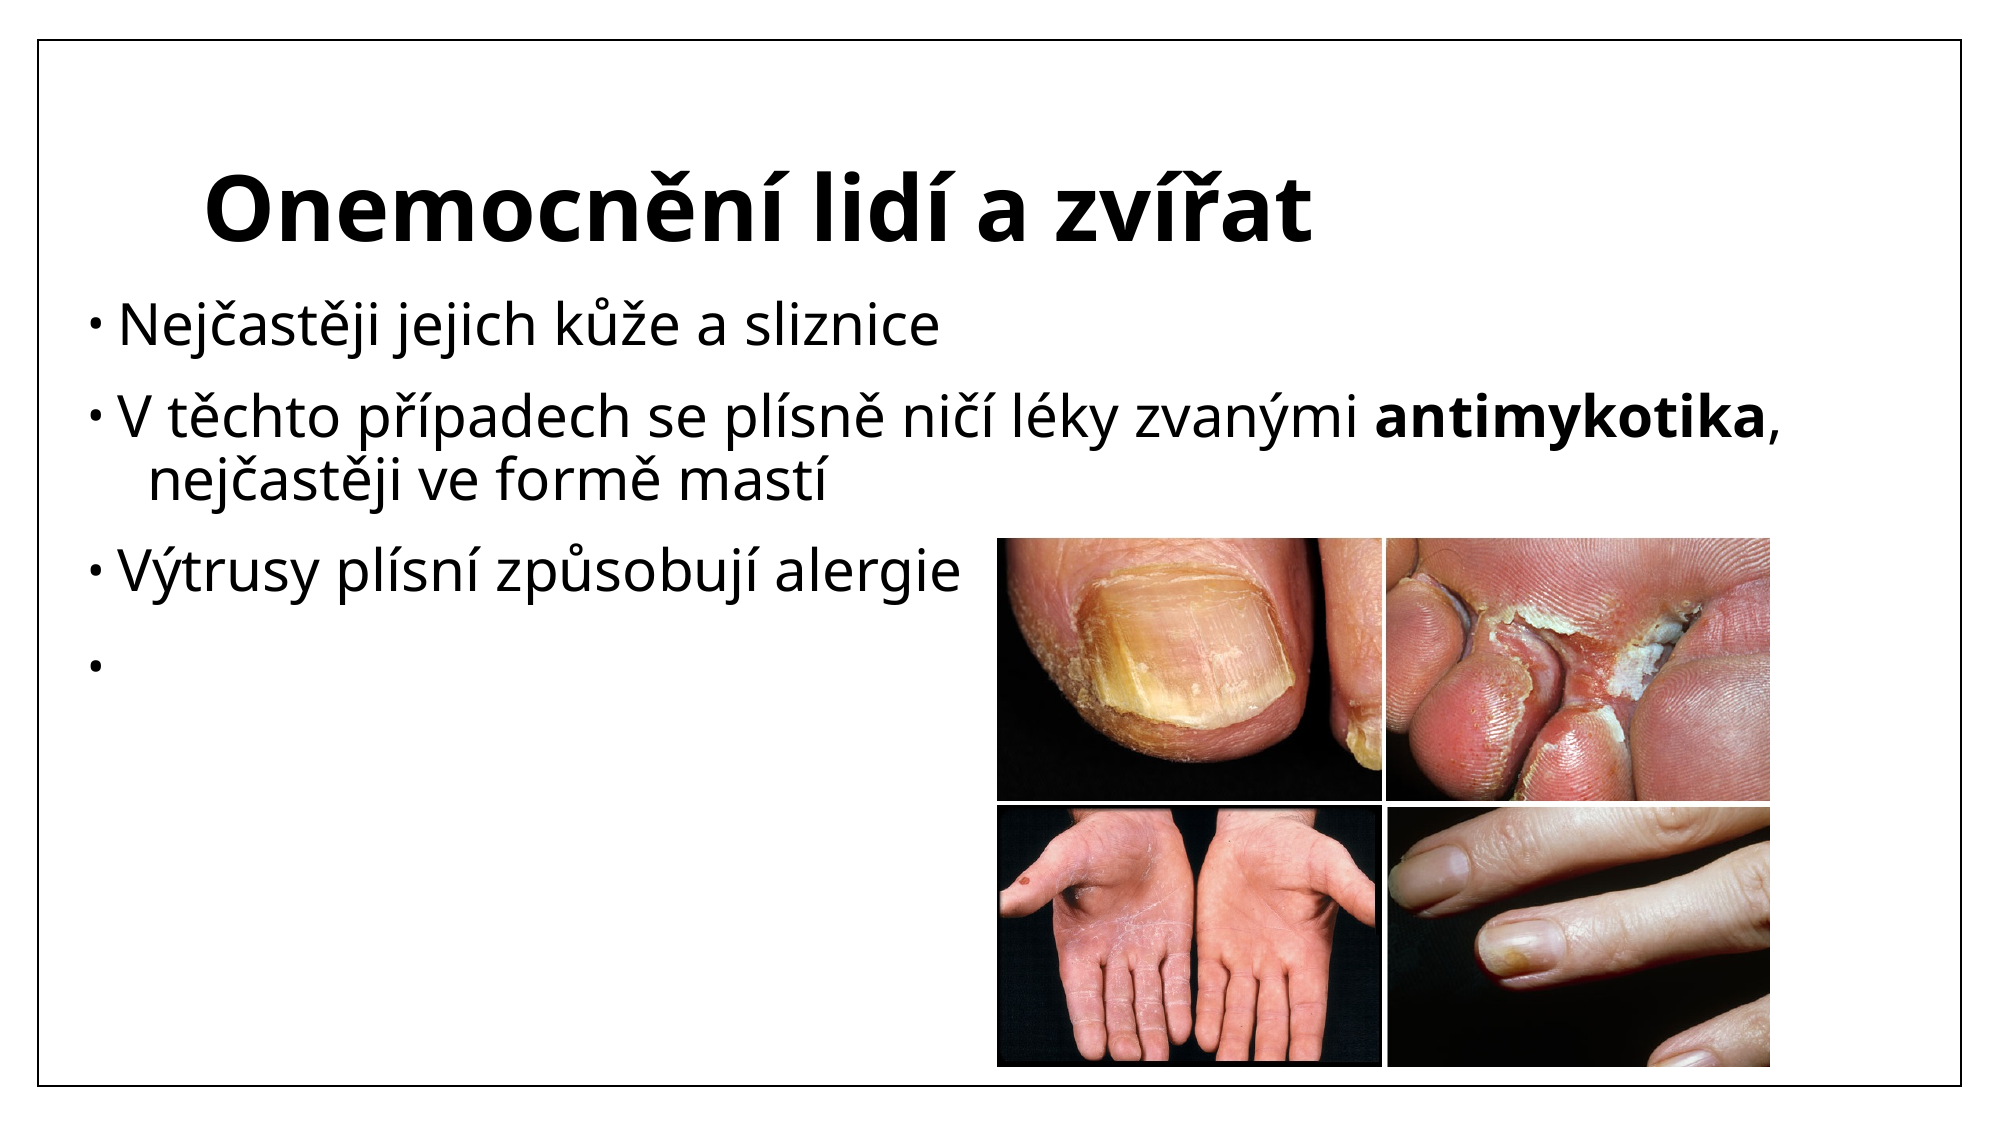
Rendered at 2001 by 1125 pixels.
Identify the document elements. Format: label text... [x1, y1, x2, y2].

list Nejčastěji jejich kůže a sliznice V těchto případech se plísně ničí léky zvanými antimykotika, nejčastěji ve formě mastí Výtrusy plísní způsobují alergie [57, 287, 1808, 1000]
title Onemocnění lidí a zvířat [187, 99, 1808, 287]
picture [997, 537, 1770, 1067]
